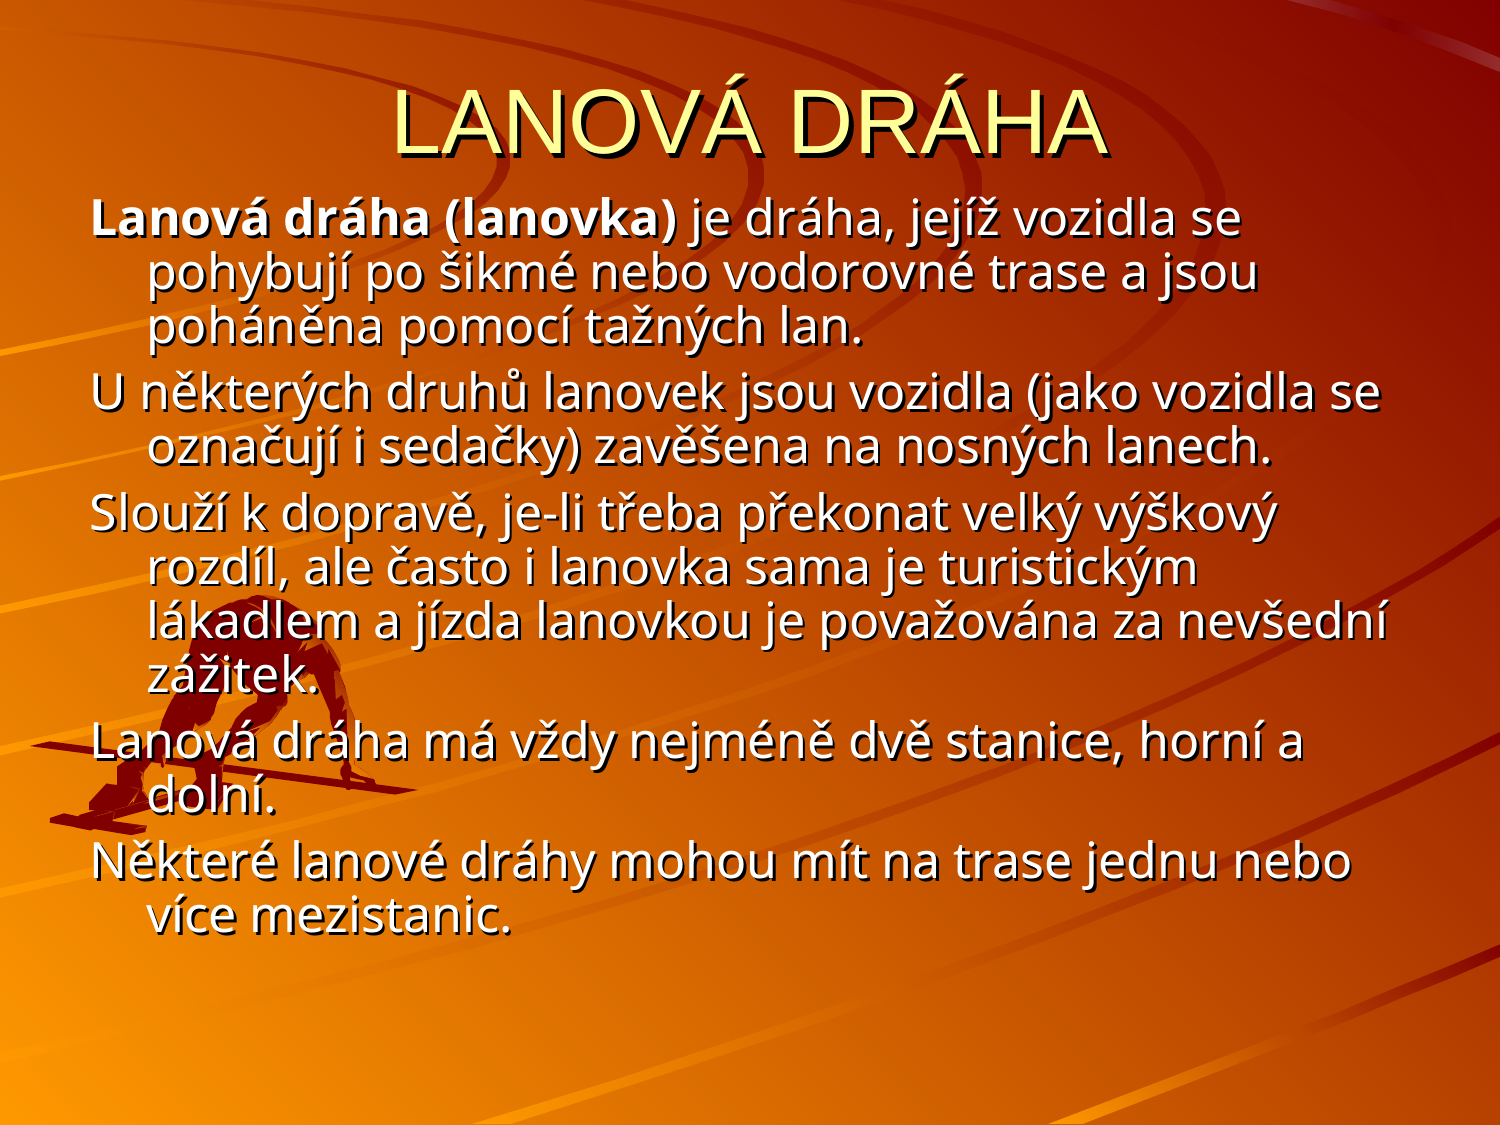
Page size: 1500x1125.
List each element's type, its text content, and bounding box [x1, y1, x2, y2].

title LANOVÁ DRÁHA [75, 25, 1426, 180]
list Lanová dráha (lanovka) je dráha, jejíž vozidla se pohybují po šikmé nebo vodorovné trase a jsou poháněna pomocí tažných lan. U některých druhů lanovek jsou vozidla (jako vozidla se označují i sedačky) zavěšena na nosných lanech. Slouží k dopravě, je-li třeba překonat velký výškový rozdíl, ale často i lanovka sama je turistickým lákadlem a jízda lanovkou je považována za nevšední zážitek. Lanová dráha má vždy nejméně dvě stanice, horní a dolní. Některé lanové dráhy mohou mít na trase jednu nebo více mezistanic. [75, 184, 1426, 1094]
